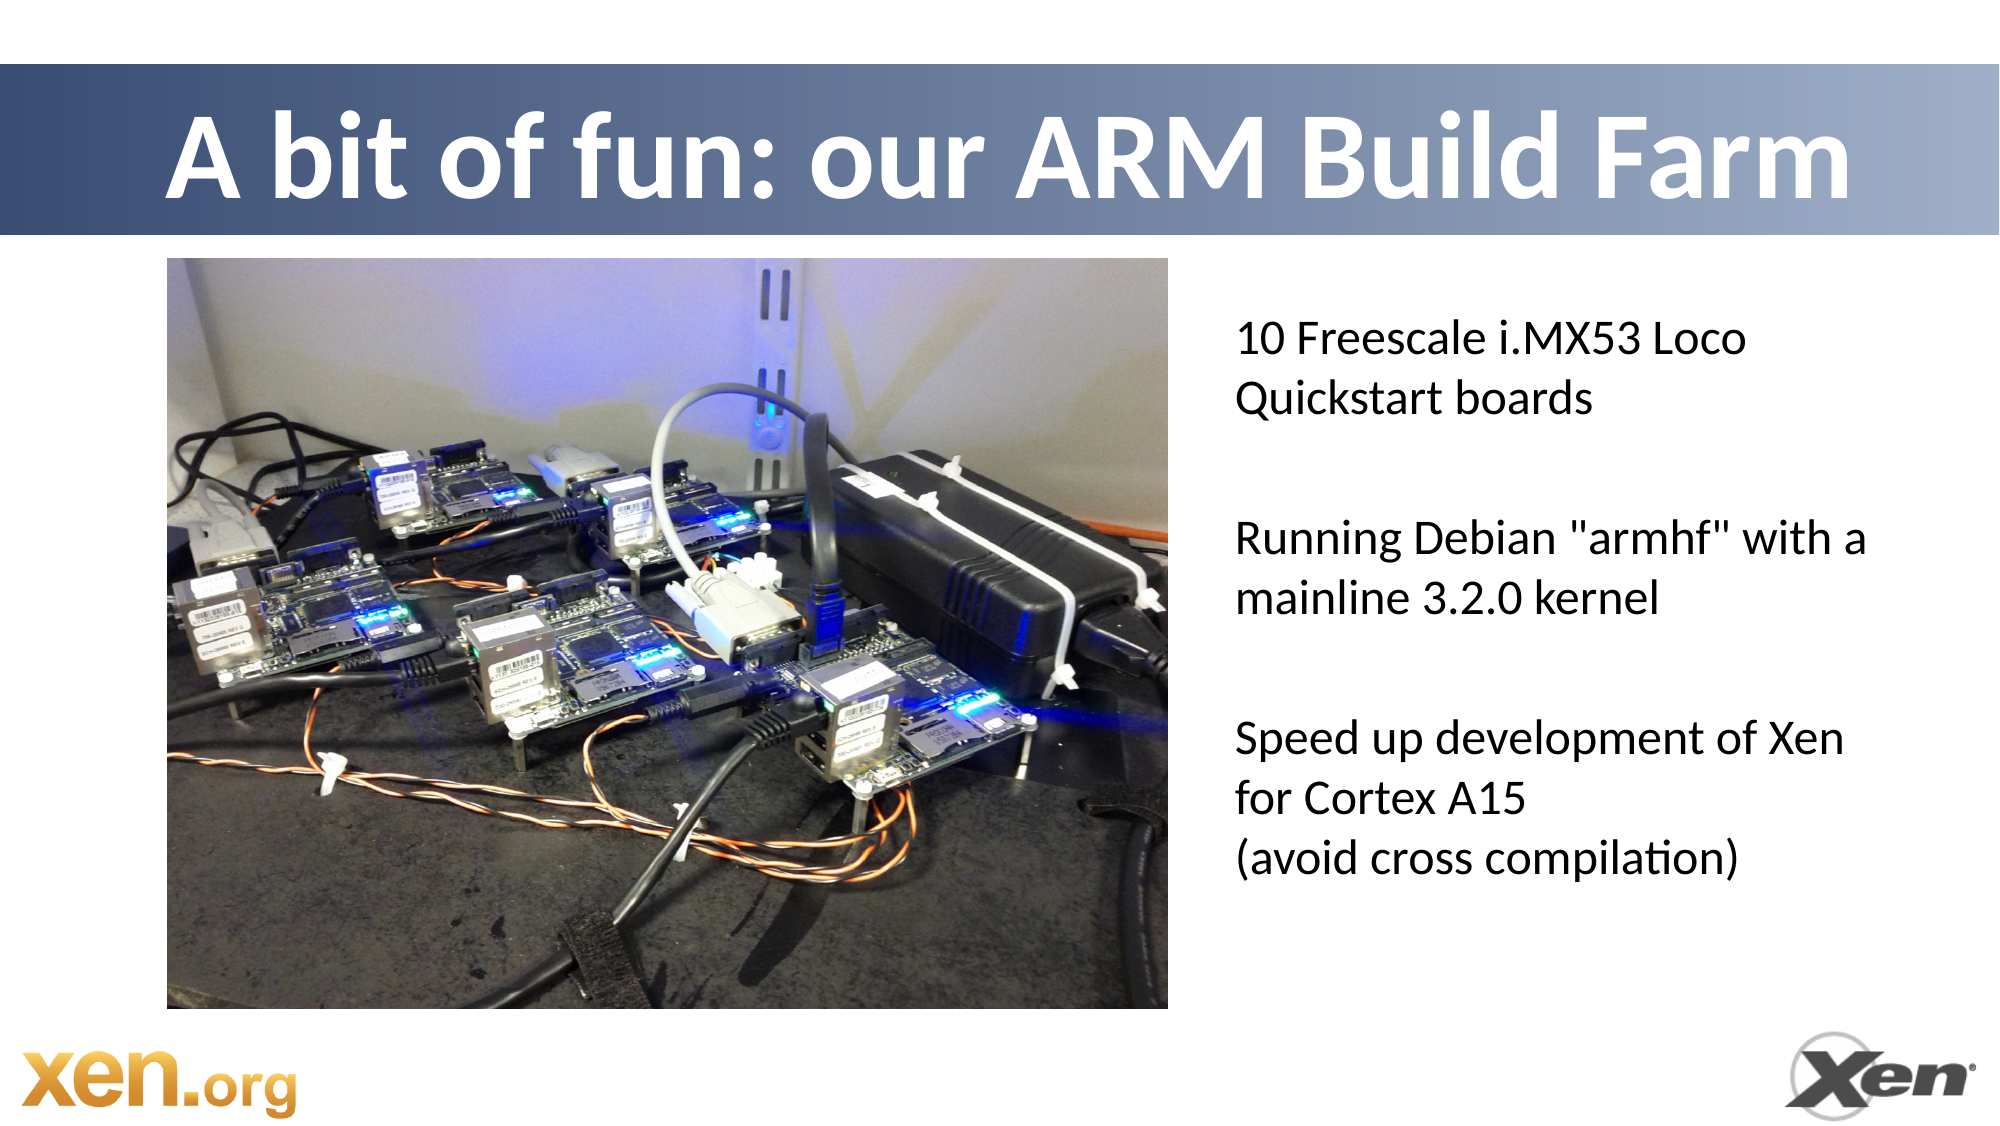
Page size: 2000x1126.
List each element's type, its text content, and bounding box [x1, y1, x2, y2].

table_cell Dom0 OS: CentOS, Debian, Fedora, NetBSD, OpenSuse, RHEL 5.x, Solaris 11, … [1779, 1030, 1989, 1126]
title A bit of fun: our ARM Build Farm [150, 54, 1903, 243]
list 10 Freescale i.MX53 Loco Quickstart boards Running Debian "armhf" with a mainline 3.2.0 kernel Speed up development of Xen for Cortex A15 (avoid cross compilation) [1219, 296, 1913, 973]
picture [167, 258, 1168, 1009]
picture [19, 1051, 303, 1123]
